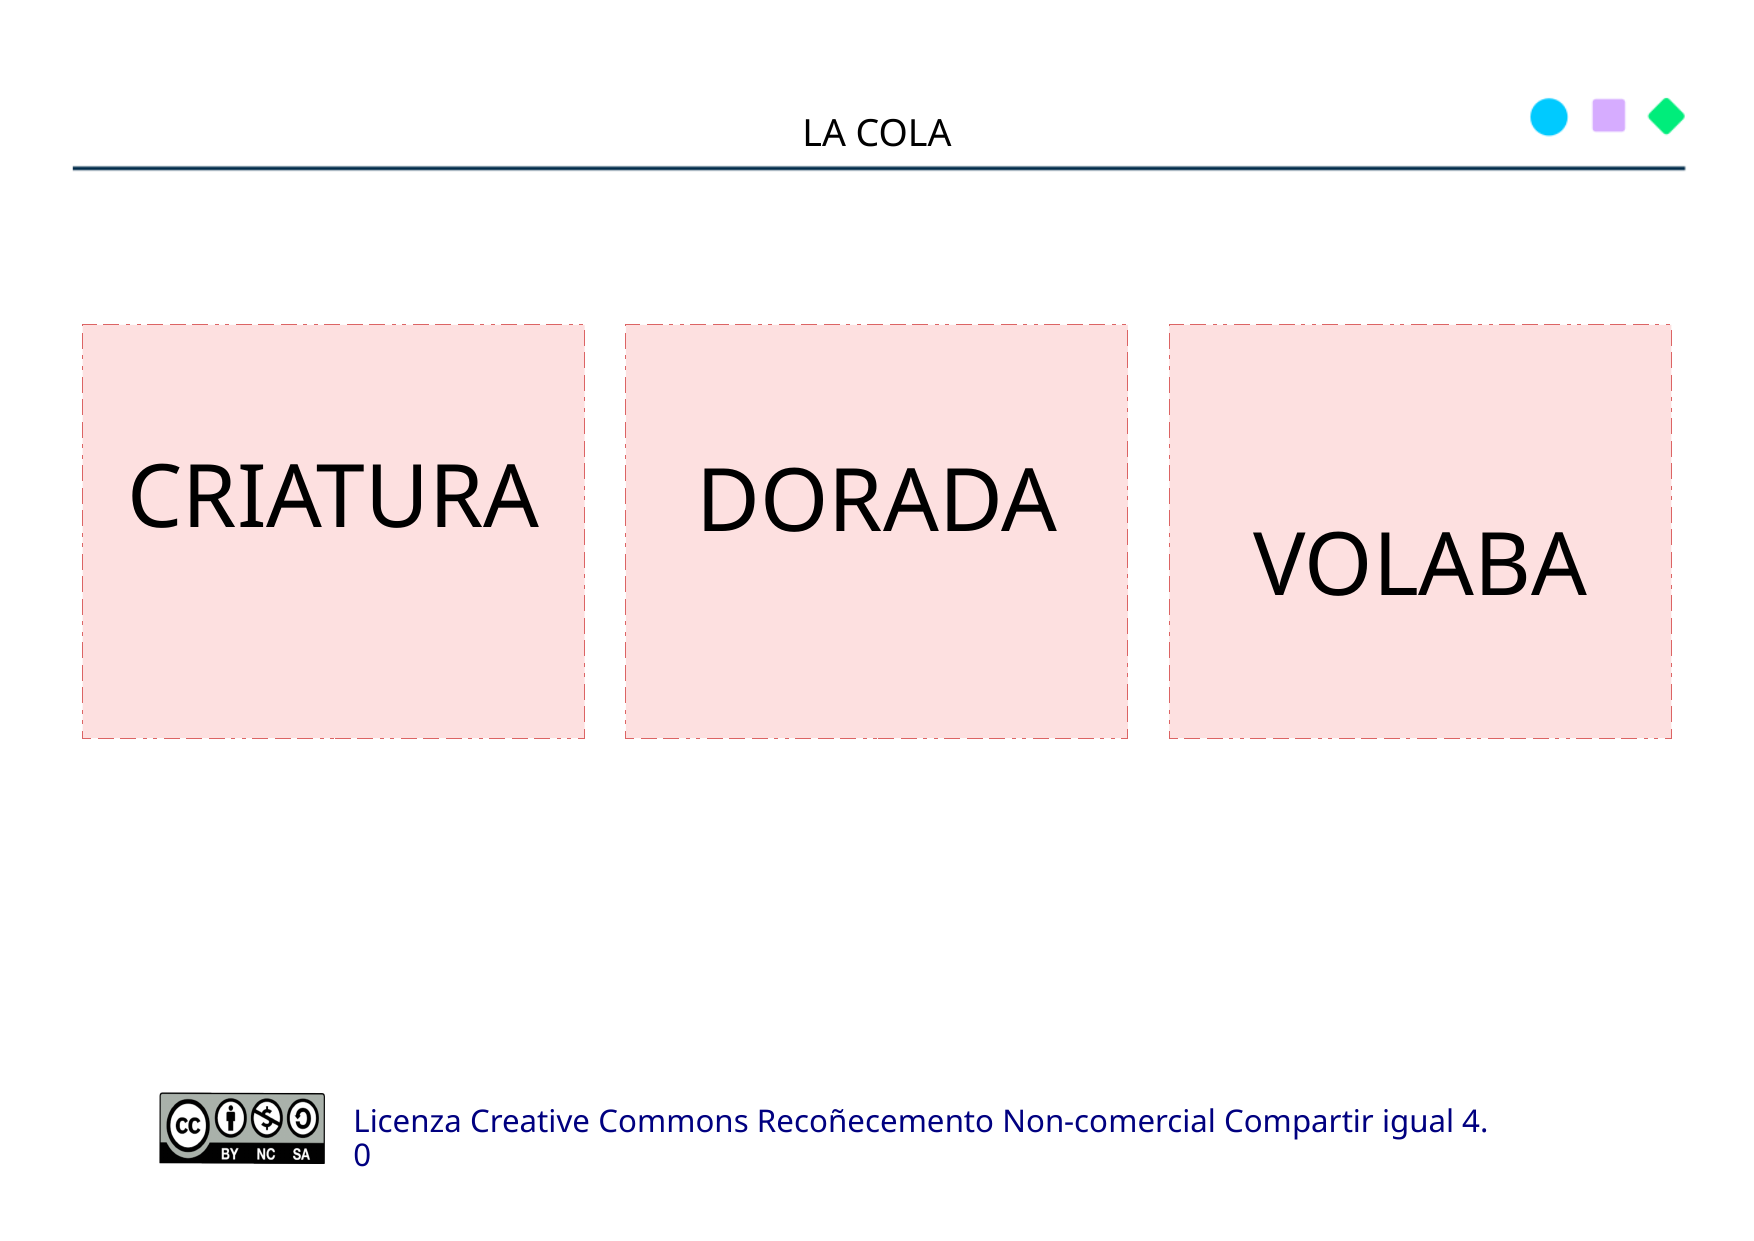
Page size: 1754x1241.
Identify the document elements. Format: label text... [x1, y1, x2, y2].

picture [59, 70, 1695, 194]
text_box Licenza Creative Commons Recoñecemento Non-comercial Compartir igual 4.0 [338, 1072, 1506, 1170]
text_box DORADA [625, 324, 1128, 739]
text_box CRIATURA [82, 324, 585, 739]
picture [159, 1092, 325, 1164]
text_box VOLABA [1169, 324, 1672, 739]
